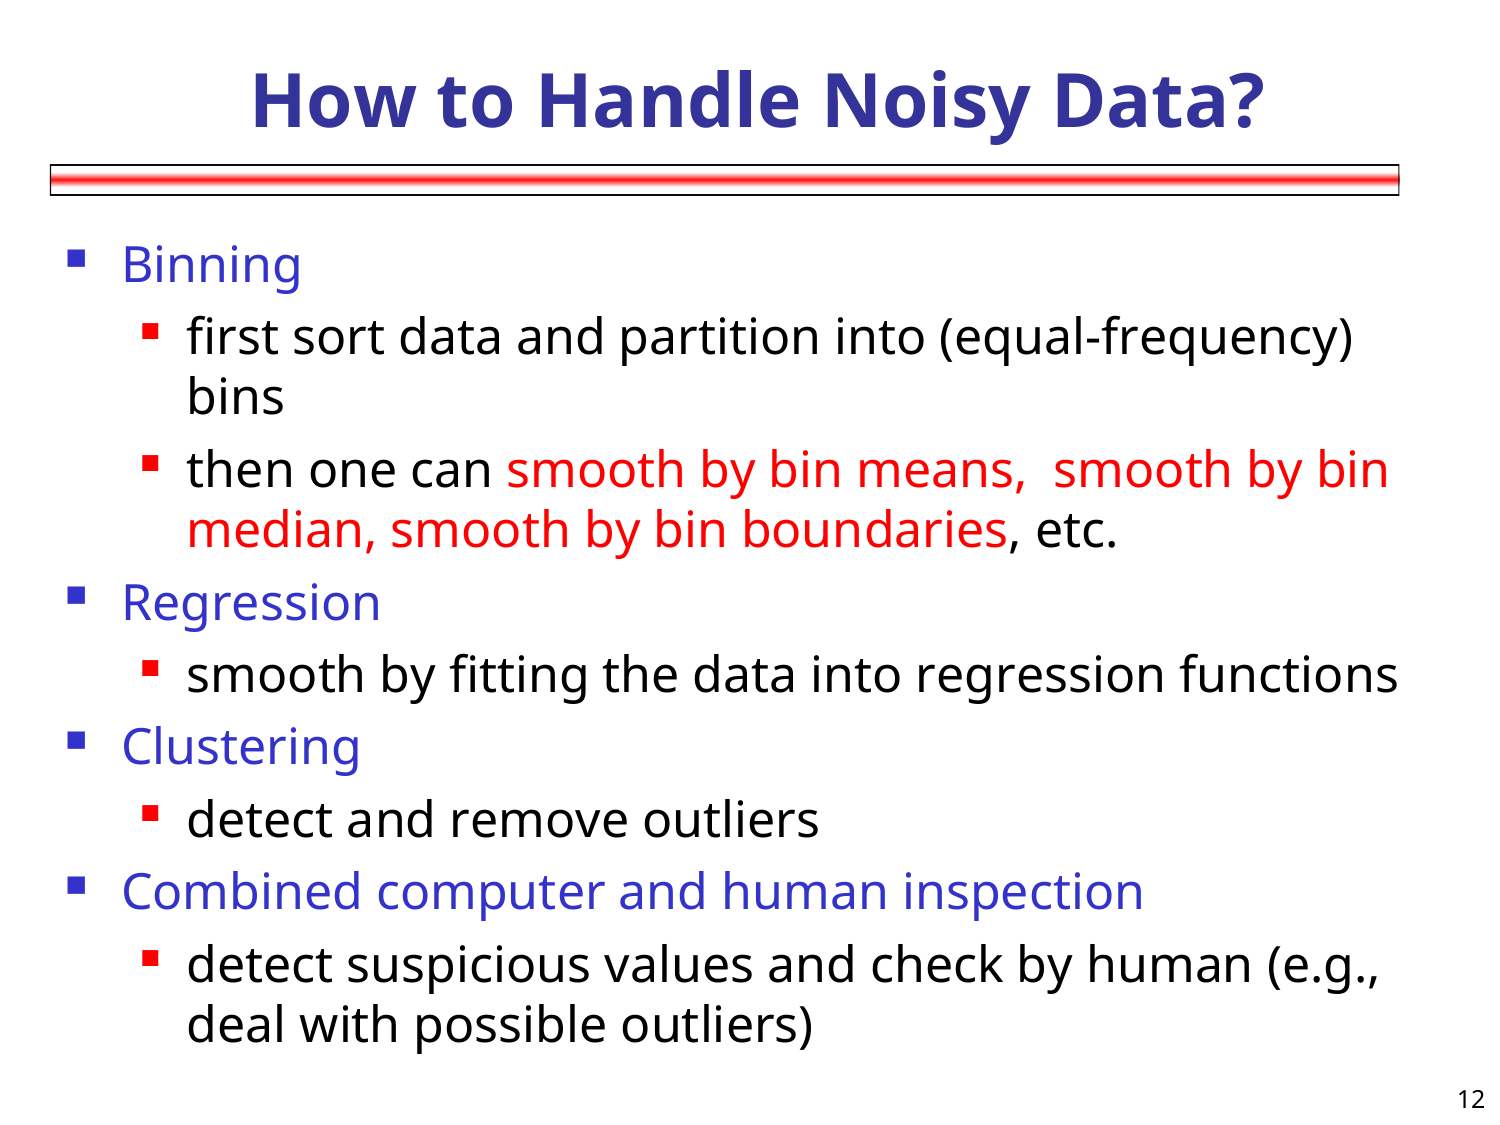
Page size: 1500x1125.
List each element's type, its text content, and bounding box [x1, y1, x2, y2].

title How to Handle Noisy Data? [53, 44, 1463, 150]
text_box <number> [1187, 1062, 1500, 1125]
list Binning first sort data and partition into (equal-frequency) bins then one can smooth by bin means, smooth by bin median, smooth by bin boundaries, etc. Regression smooth by fitting the data into regression functions Clustering detect and remove outliers Combined computer and human inspection detect suspicious values and check by human (e.g., deal with possible outliers) [49, 224, 1425, 1120]
